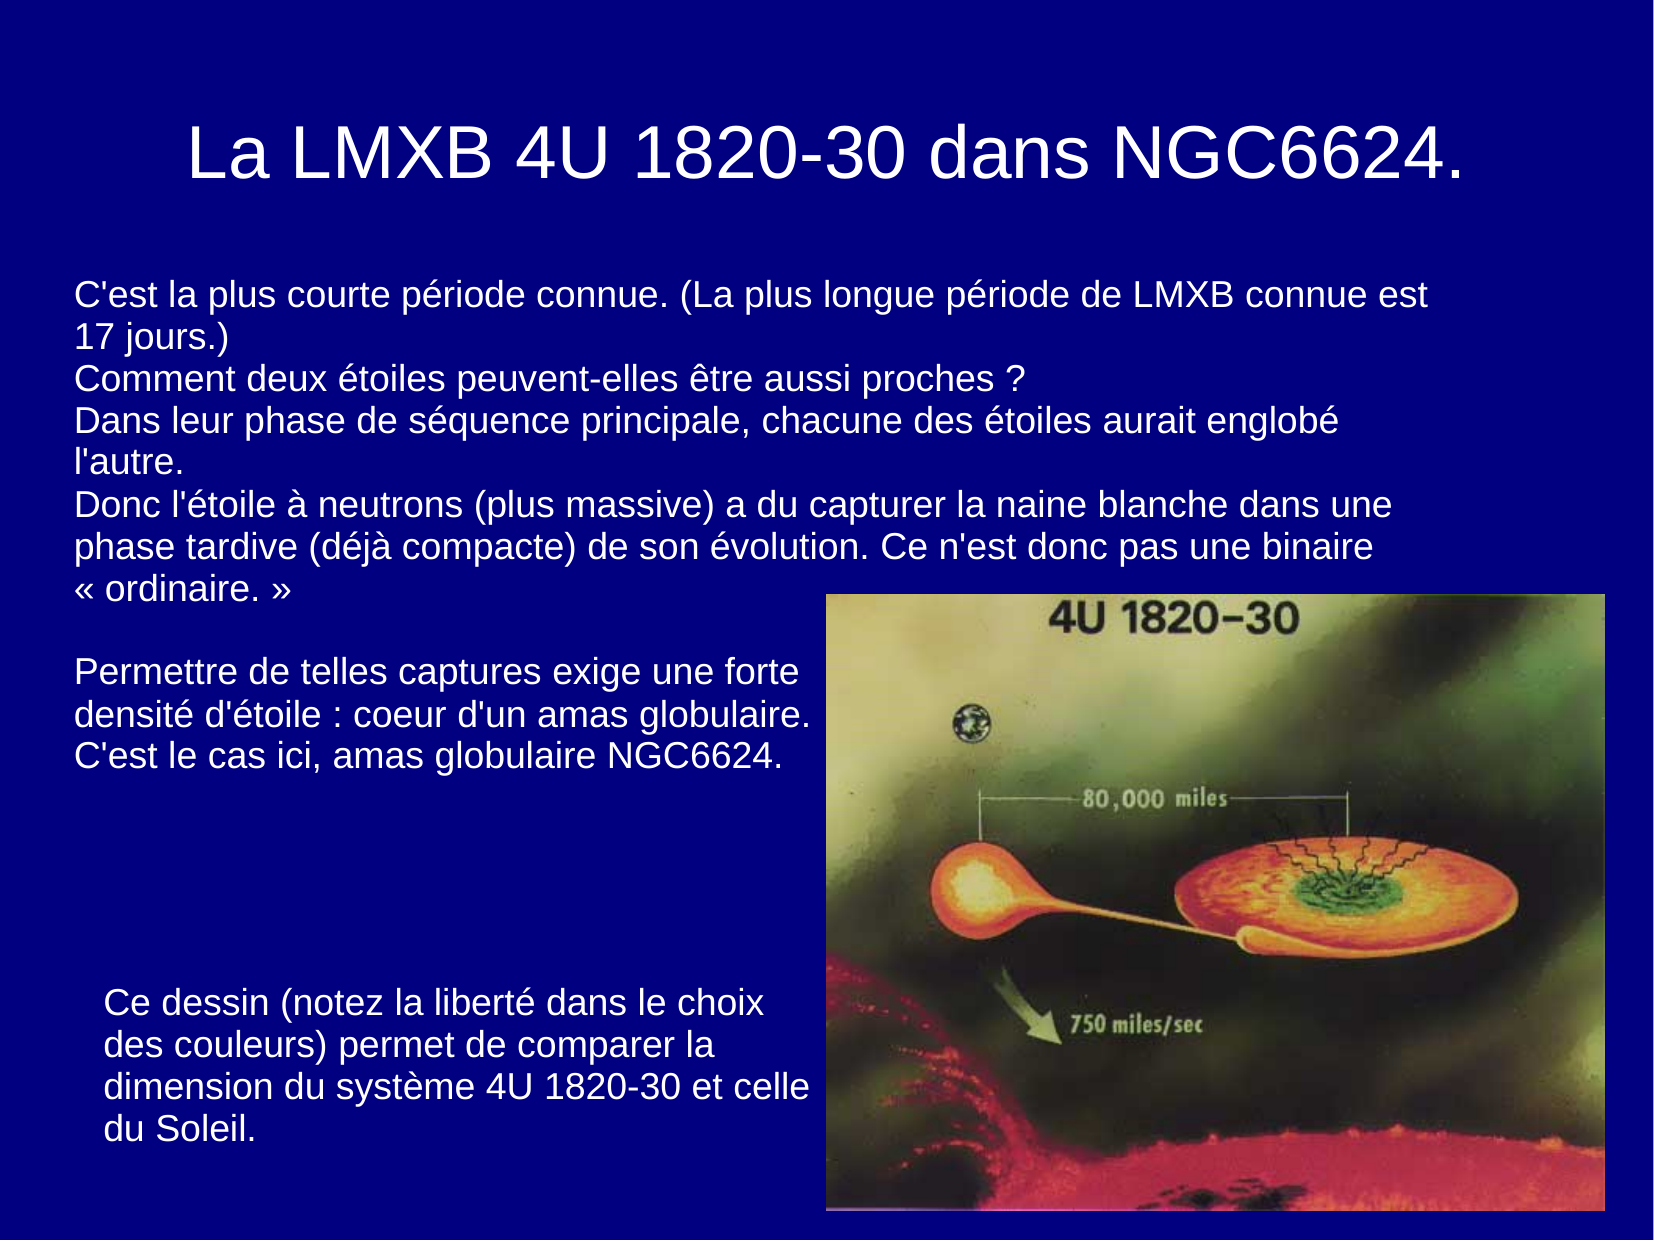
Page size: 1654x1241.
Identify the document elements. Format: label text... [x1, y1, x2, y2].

picture [826, 594, 1605, 1211]
title La LMXB 4U 1820-30 dans NGC6624. [82, 49, 1571, 257]
text_box Ce dessin (notez la liberté dans le choix des couleurs) permet de comparer la dimension du système 4U 1820-30 et celle du Soleil. [88, 974, 836, 1158]
text_box C'est la plus courte période connue. (La plus longue période de LMXB connue est 17 jours.) Comment deux étoiles peuvent-elles être aussi proches ? Dans leur phase de séquence principale, chacune des étoiles aurait englobé l'autre. Donc l'étoile à neutrons (plus massive) a du capturer la naine blanche dans une phase tardive (déjà compacte) de son évolution. Ce n'est donc pas une binaire « ordinaire. » Permettre de telles captures exige une forte densité d'étoile : coeur d'un amas globulaire. C'est le cas ici, amas globulaire NGC6624. [59, 265, 1447, 1038]
